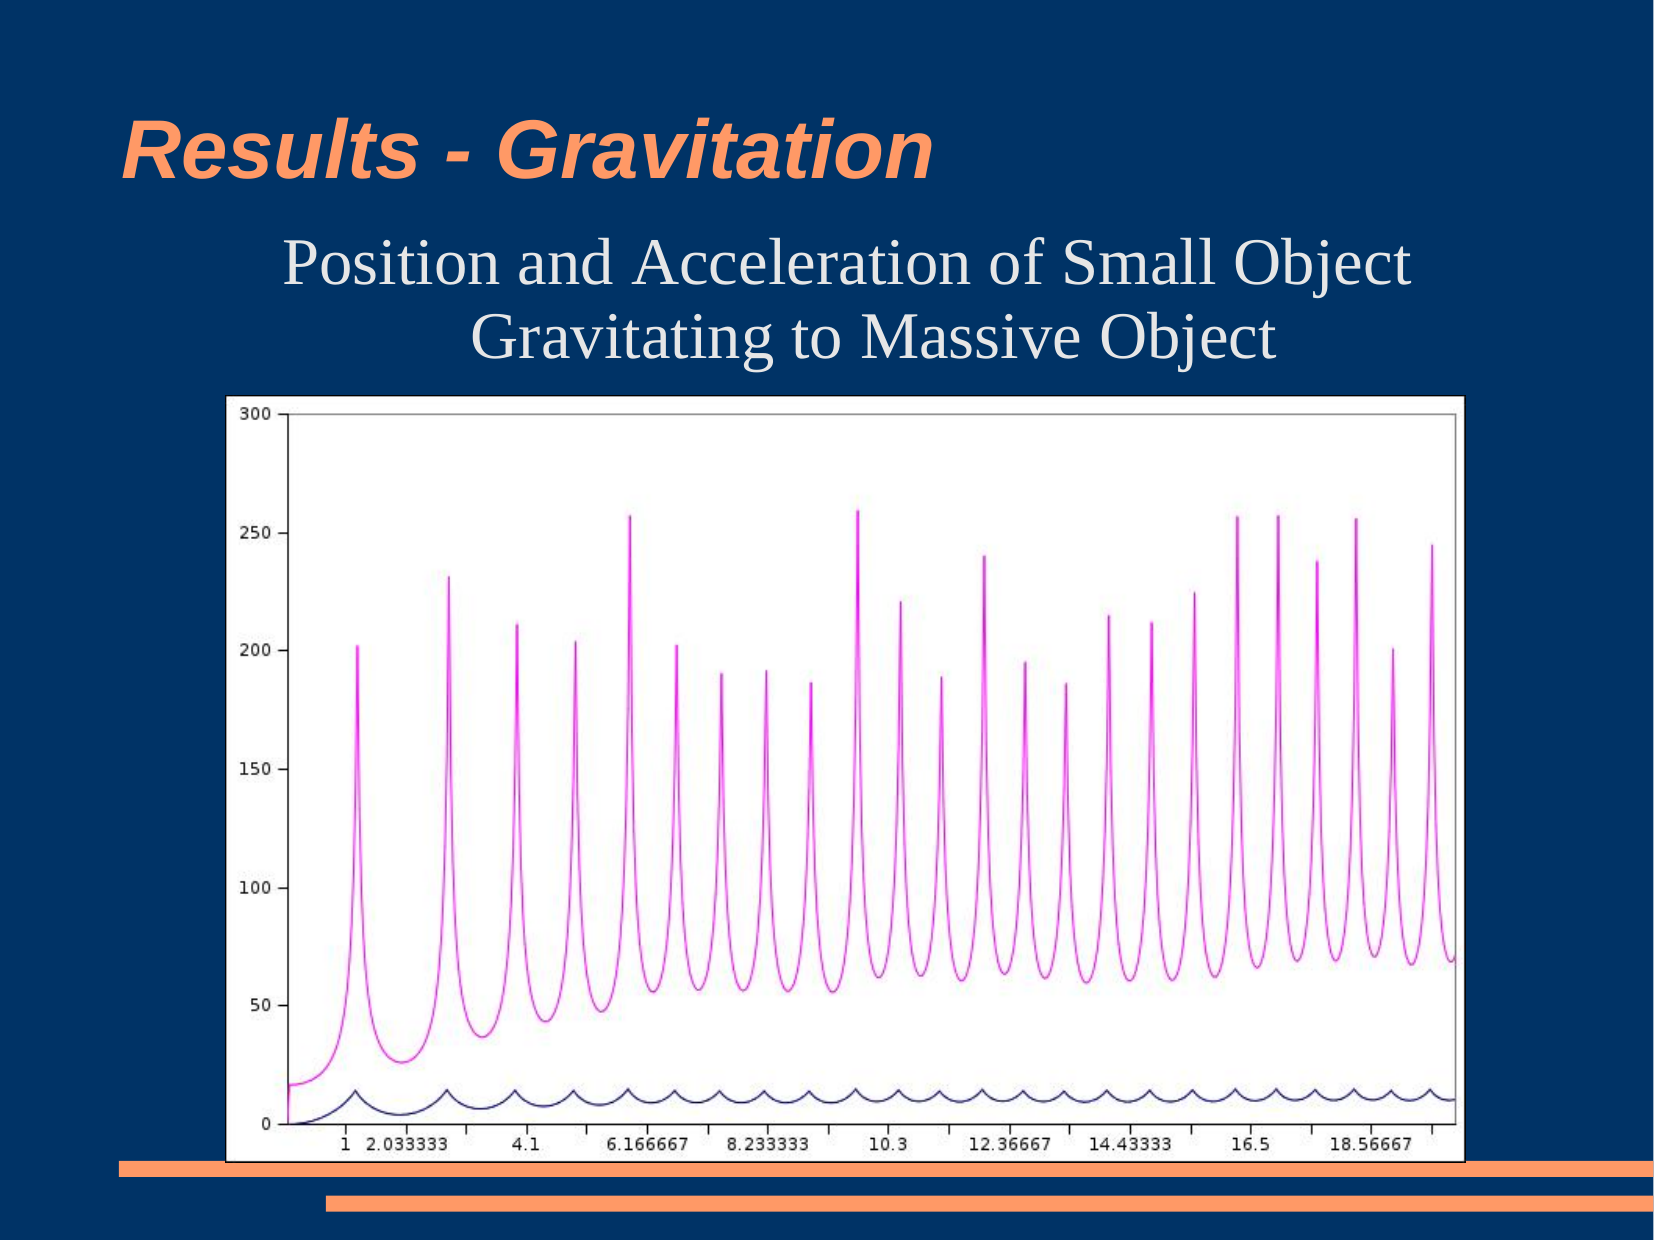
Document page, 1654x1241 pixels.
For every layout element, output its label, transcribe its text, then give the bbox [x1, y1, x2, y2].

picture [225, 395, 1466, 1163]
list Position and Acceleration of Small Object Gravitating to Massive Object [187, 225, 1491, 381]
title Results - Gravitation [121, 53, 1534, 247]
